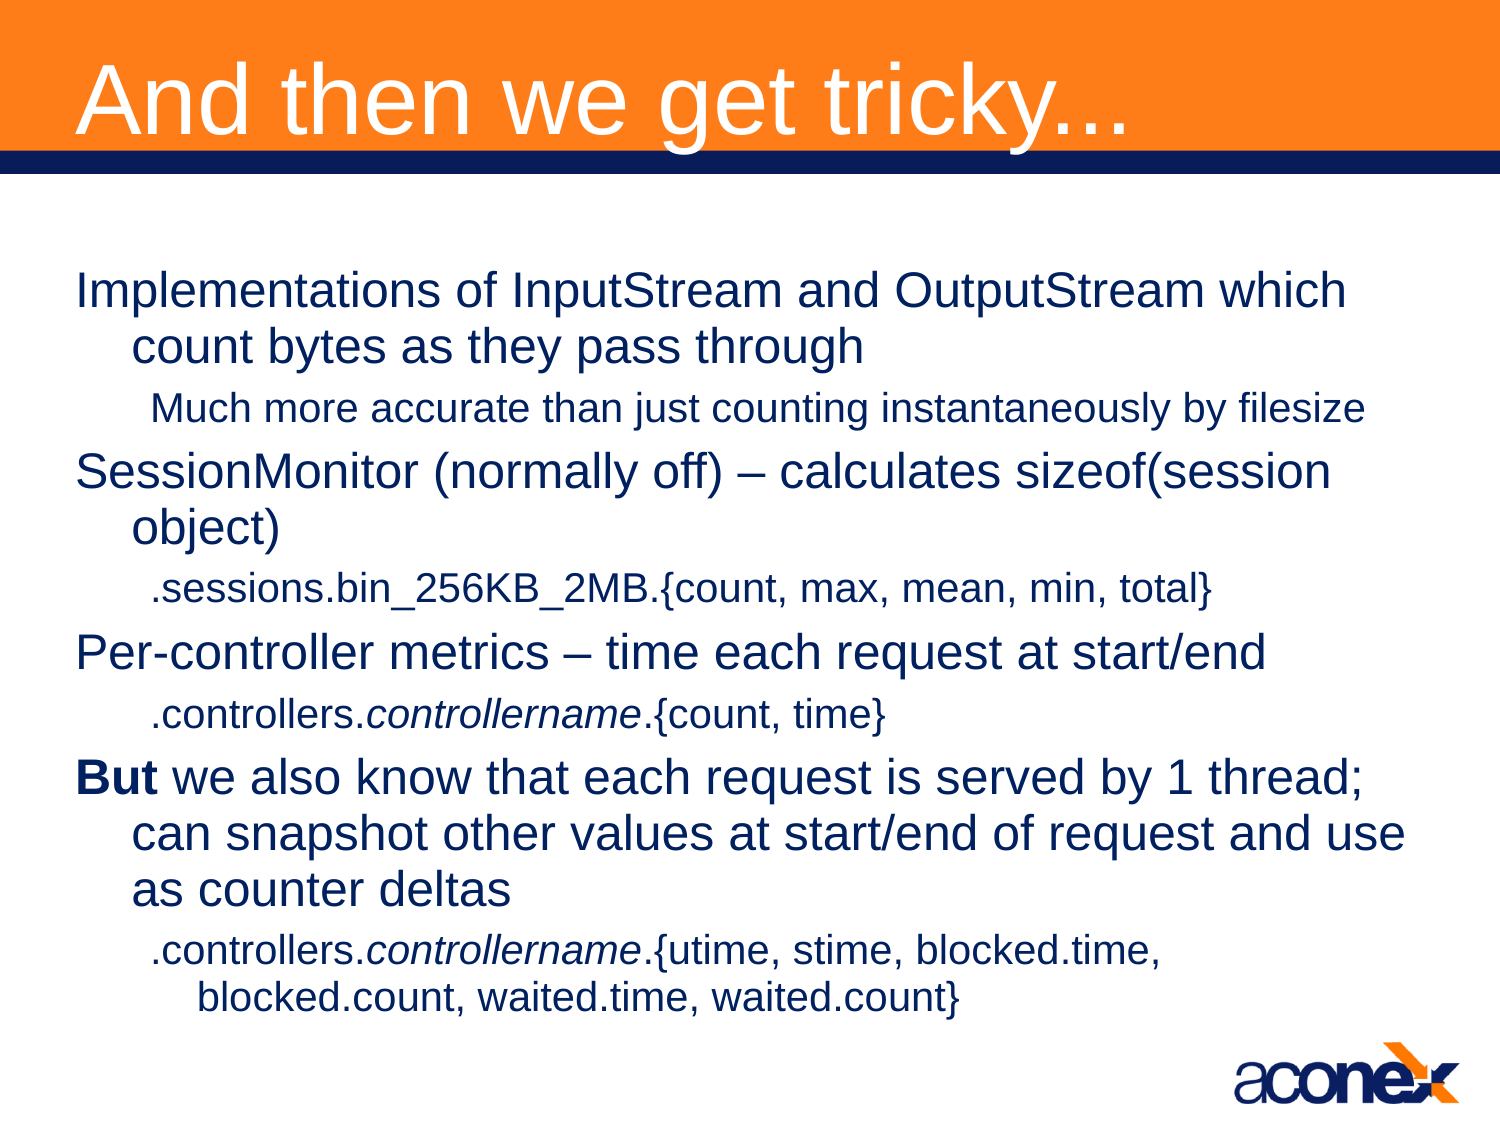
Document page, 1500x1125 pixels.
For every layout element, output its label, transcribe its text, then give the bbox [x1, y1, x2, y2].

title And then we get tricky... [75, 30, 1426, 169]
list Implementations of InputStream and OutputStream which count bytes as they pass through Much more accurate than just counting instantaneously by filesize SessionMonitor (normally off) – calculates sizeof(session object) .sessions.bin_256KB_2MB.{count, max, mean, min, total} Per-controller metrics – time each request at start/end .controllers.controllername.{count, time} But we also know that each request is served by 1 thread; can snapshot other values at start/end of request and use as counter deltas .controllers.controllername.{utime, stime, blocked.time, blocked.count, waited.time, waited.count} [75, 262, 1426, 1103]
picture [1234, 1042, 1460, 1104]
